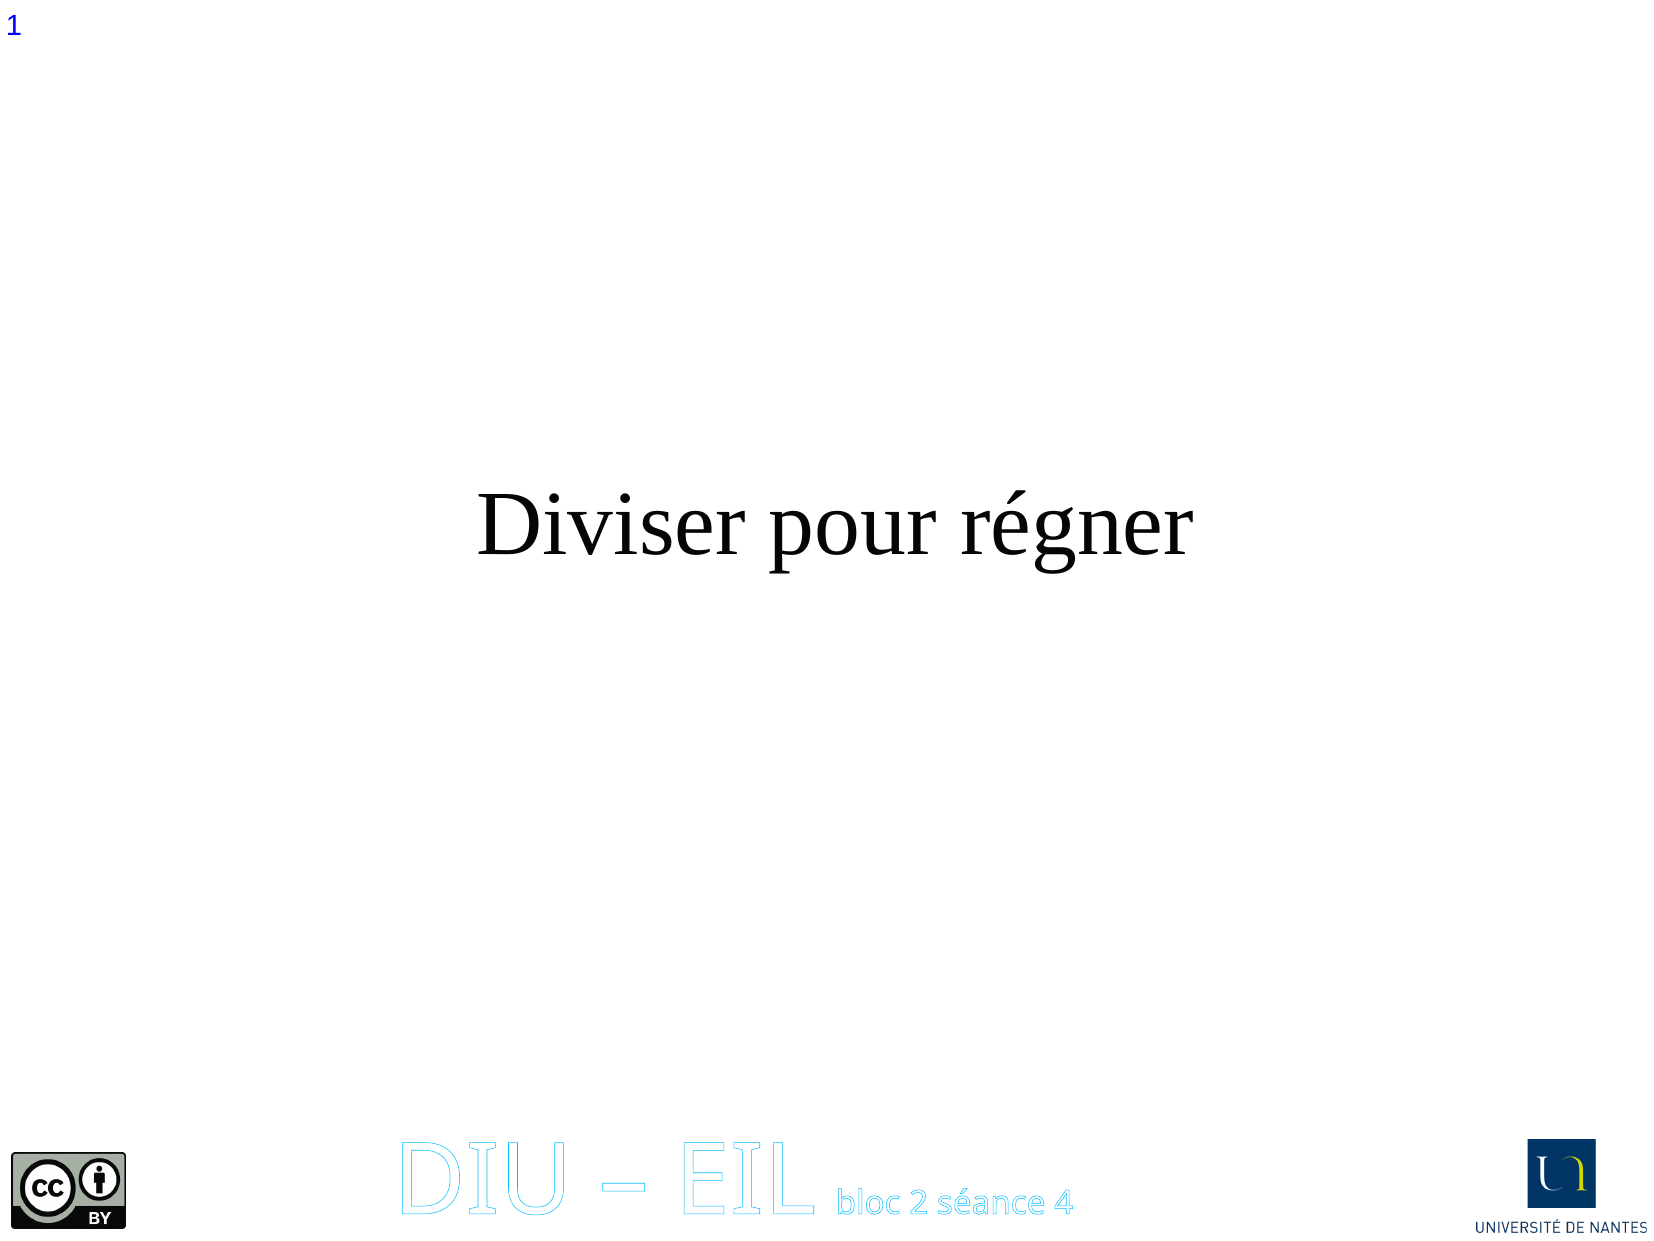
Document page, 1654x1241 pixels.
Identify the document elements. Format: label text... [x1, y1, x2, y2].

picture [773, 1142, 815, 1215]
picture [11, 1152, 126, 1229]
picture [992, 1195, 1009, 1215]
picture [469, 1142, 496, 1215]
picture [602, 1182, 645, 1192]
picture [1028, 1195, 1045, 1215]
picture [838, 1188, 855, 1215]
picture [508, 1142, 564, 1216]
title Diviser pour régner [183, 421, 1512, 626]
picture [858, 1188, 863, 1215]
picture [733, 1142, 761, 1215]
picture [910, 1189, 927, 1215]
picture [683, 1142, 725, 1215]
picture [1054, 1189, 1073, 1215]
picture [938, 1195, 952, 1215]
picture [1476, 1139, 1647, 1233]
picture [402, 1142, 460, 1215]
picture [1012, 1195, 1026, 1215]
picture [954, 1188, 971, 1215]
picture [866, 1195, 884, 1215]
picture [886, 1195, 900, 1215]
picture [972, 1195, 988, 1215]
